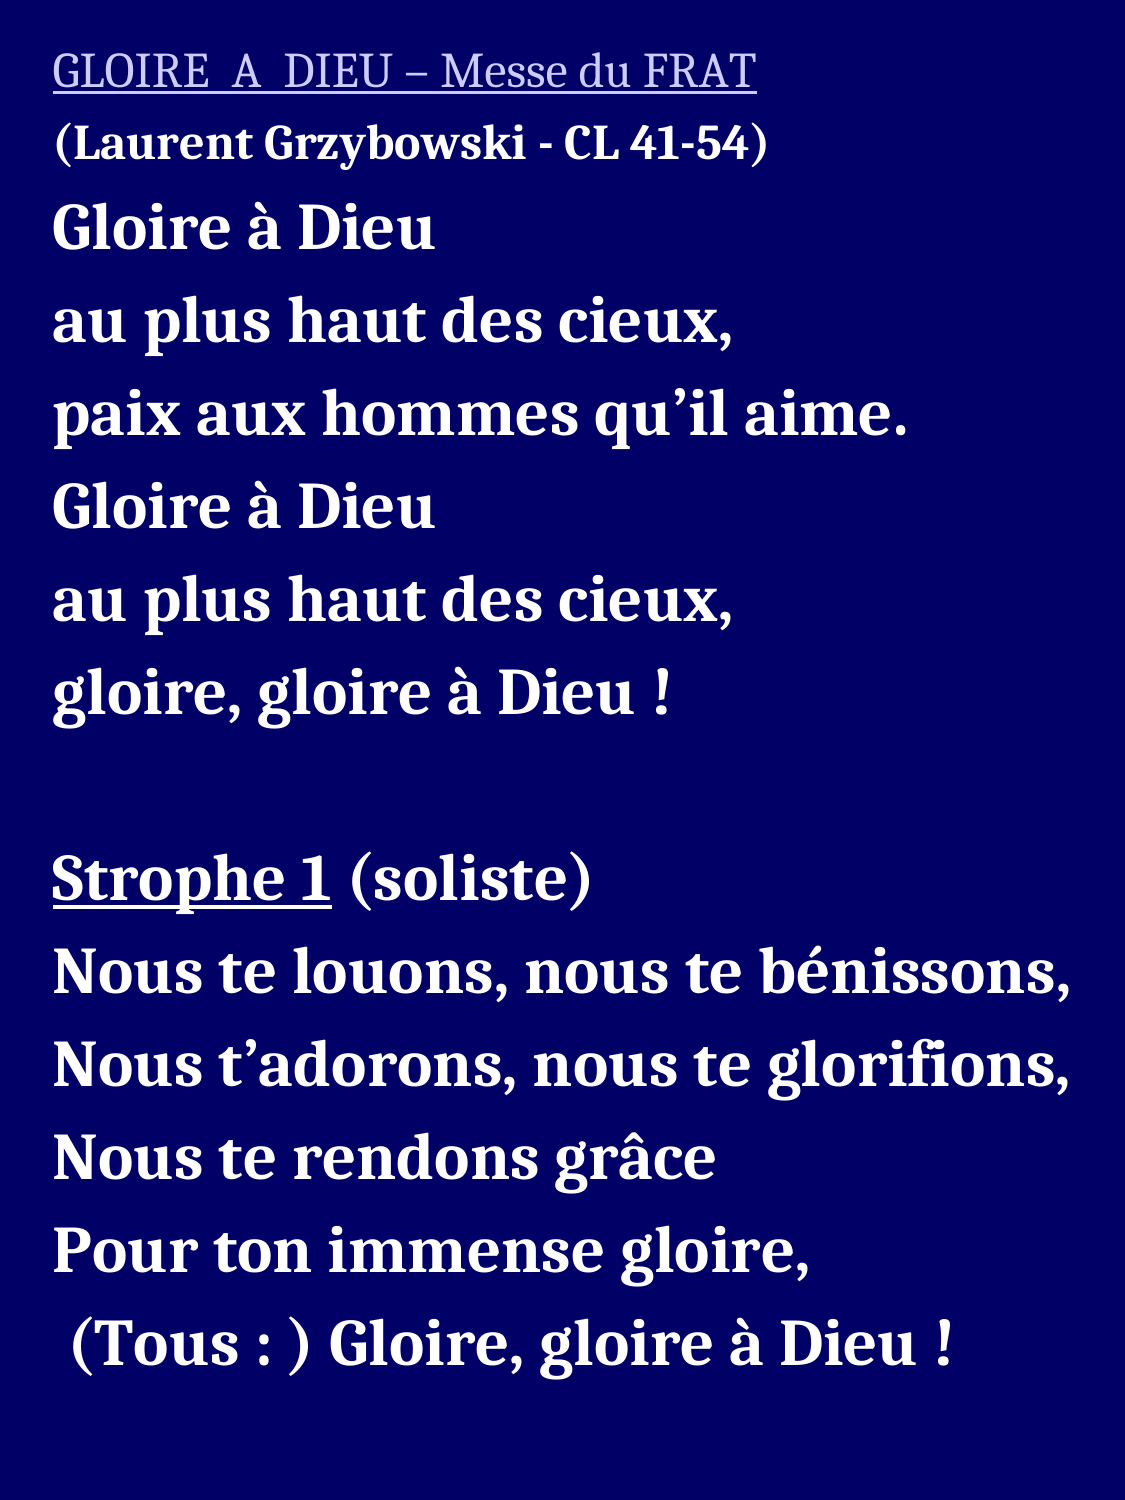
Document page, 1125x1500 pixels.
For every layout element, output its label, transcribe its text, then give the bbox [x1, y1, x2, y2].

text_box GLOIRE A DIEU – Messe du FRAT (Laurent Grzybowski - CL 41-54) Gloire à Dieu au plus haut des cieux, paix aux hommes qu’il aime. Gloire à Dieu au plus haut des cieux, gloire, gloire à Dieu ! Strophe 1 (soliste) Nous te louons, nous te bénissons, Nous t’adorons, nous te glorifions, Nous te rendons grâce Pour ton immense gloire, (Tous : ) Gloire, gloire à Dieu ! [35, 29, 1125, 1424]
